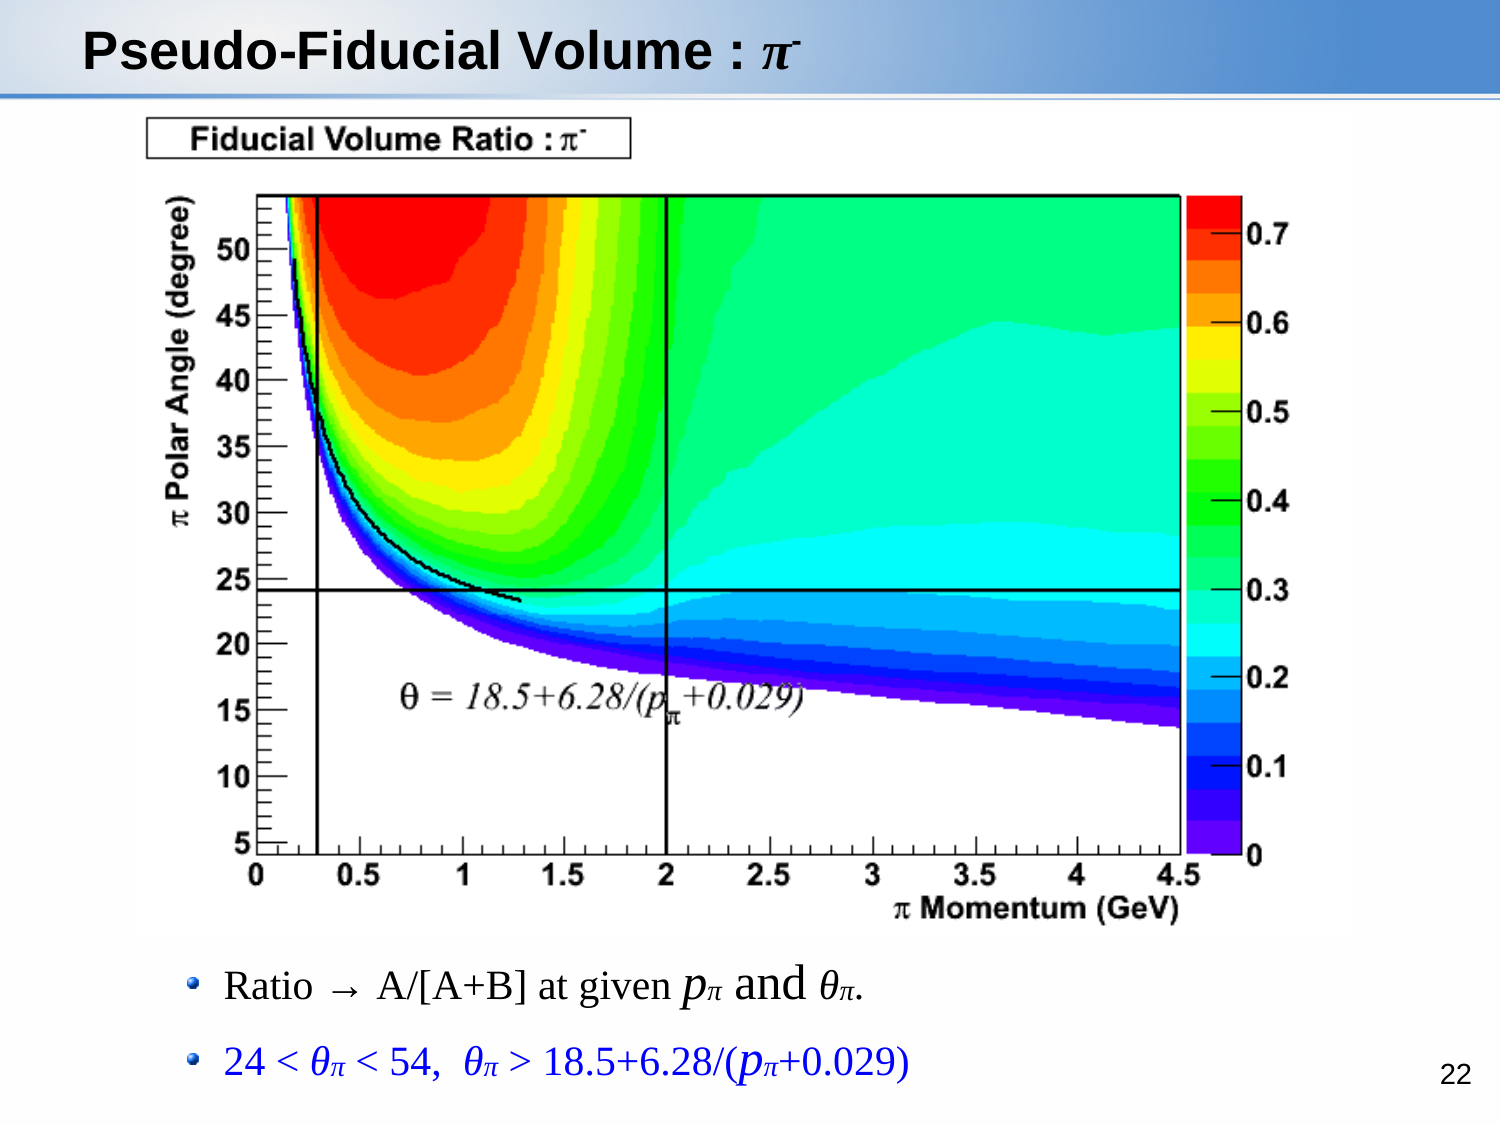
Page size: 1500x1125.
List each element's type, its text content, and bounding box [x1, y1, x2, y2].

title Pseudo-Fiducial Volume : π- [49, 12, 1463, 94]
list Ratio → A/[A+B] at given pπ and θπ. 24 < θπ < 54, θπ > 18.5+6.28/(pπ+0.029) [187, 955, 1351, 1088]
picture [0, 0, 1500, 1125]
